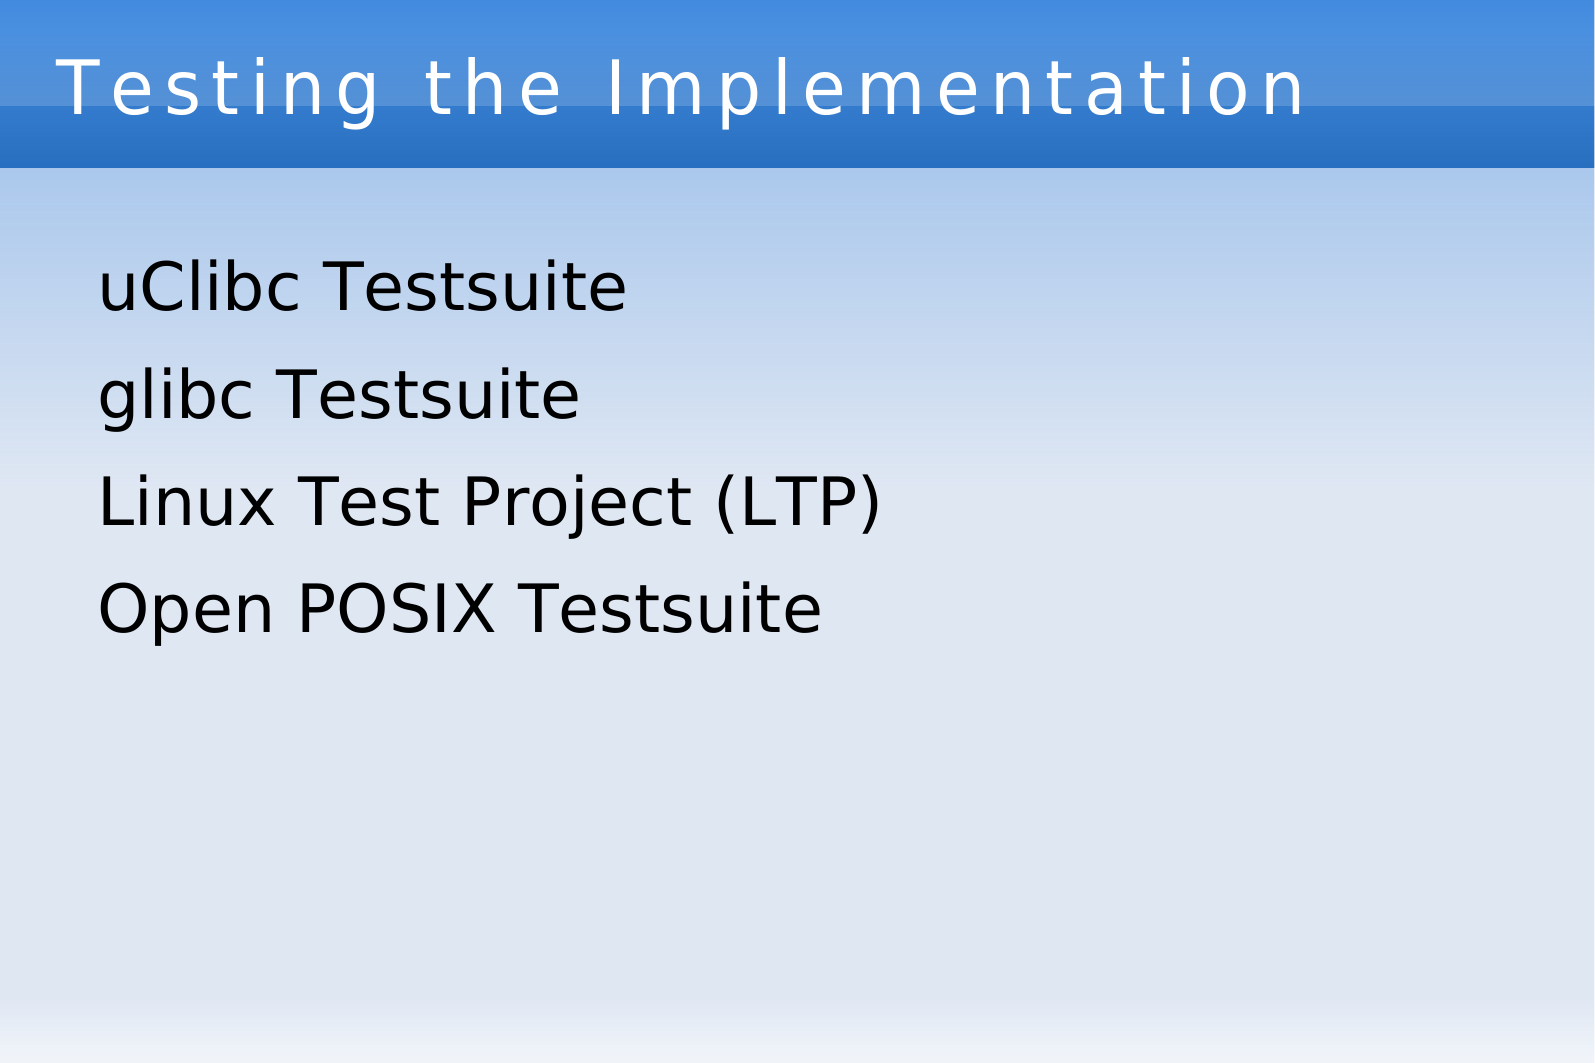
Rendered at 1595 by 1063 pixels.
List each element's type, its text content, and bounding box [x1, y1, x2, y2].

list uClibc Testsuite glibc Testsuite Linux Test Project (LTP) Open POSIX Testsuite [79, 248, 1515, 951]
picture [0, 0, 1595, 1063]
title Testing the Implementation [56, 25, 1351, 153]
